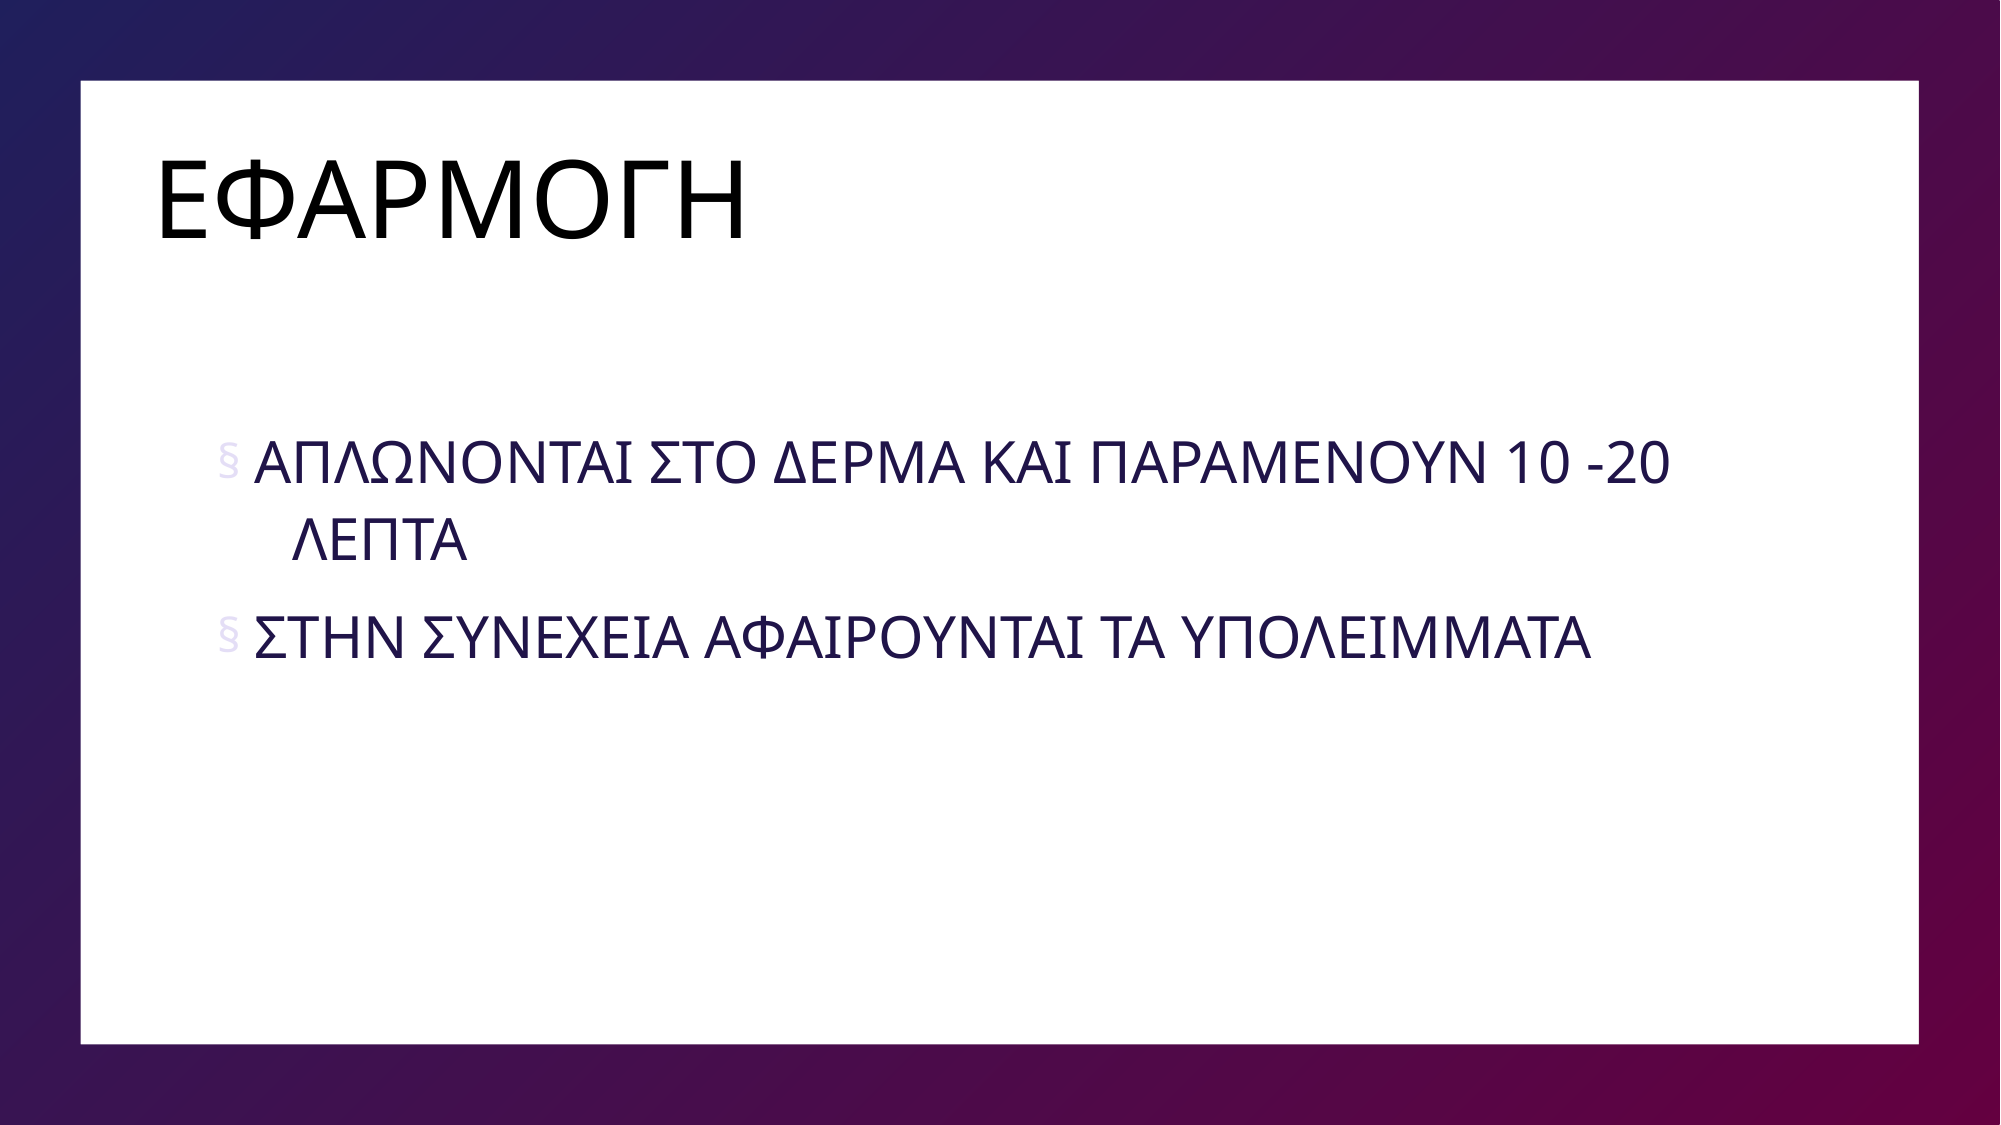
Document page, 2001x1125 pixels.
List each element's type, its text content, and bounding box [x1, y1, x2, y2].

list ΑΠΛΩΝΟΝΤΑΙ ΣΤΟ ΔΕΡΜΑ ΚΑΙ ΠΑΡΑΜΕΝΟΥΝ 10 -20 ΛΕΠΤΑ ΣΤΗΝ ΣΥΝΕΧΕΙΑ ΑΦΑΙΡΟΥΝΤΑΙ ΤΑ ΥΠΟΛΕΙΜΜΑΤΑ [127, 410, 1853, 715]
title ΕΦΑΡΜΟΓΗ [137, 111, 867, 297]
